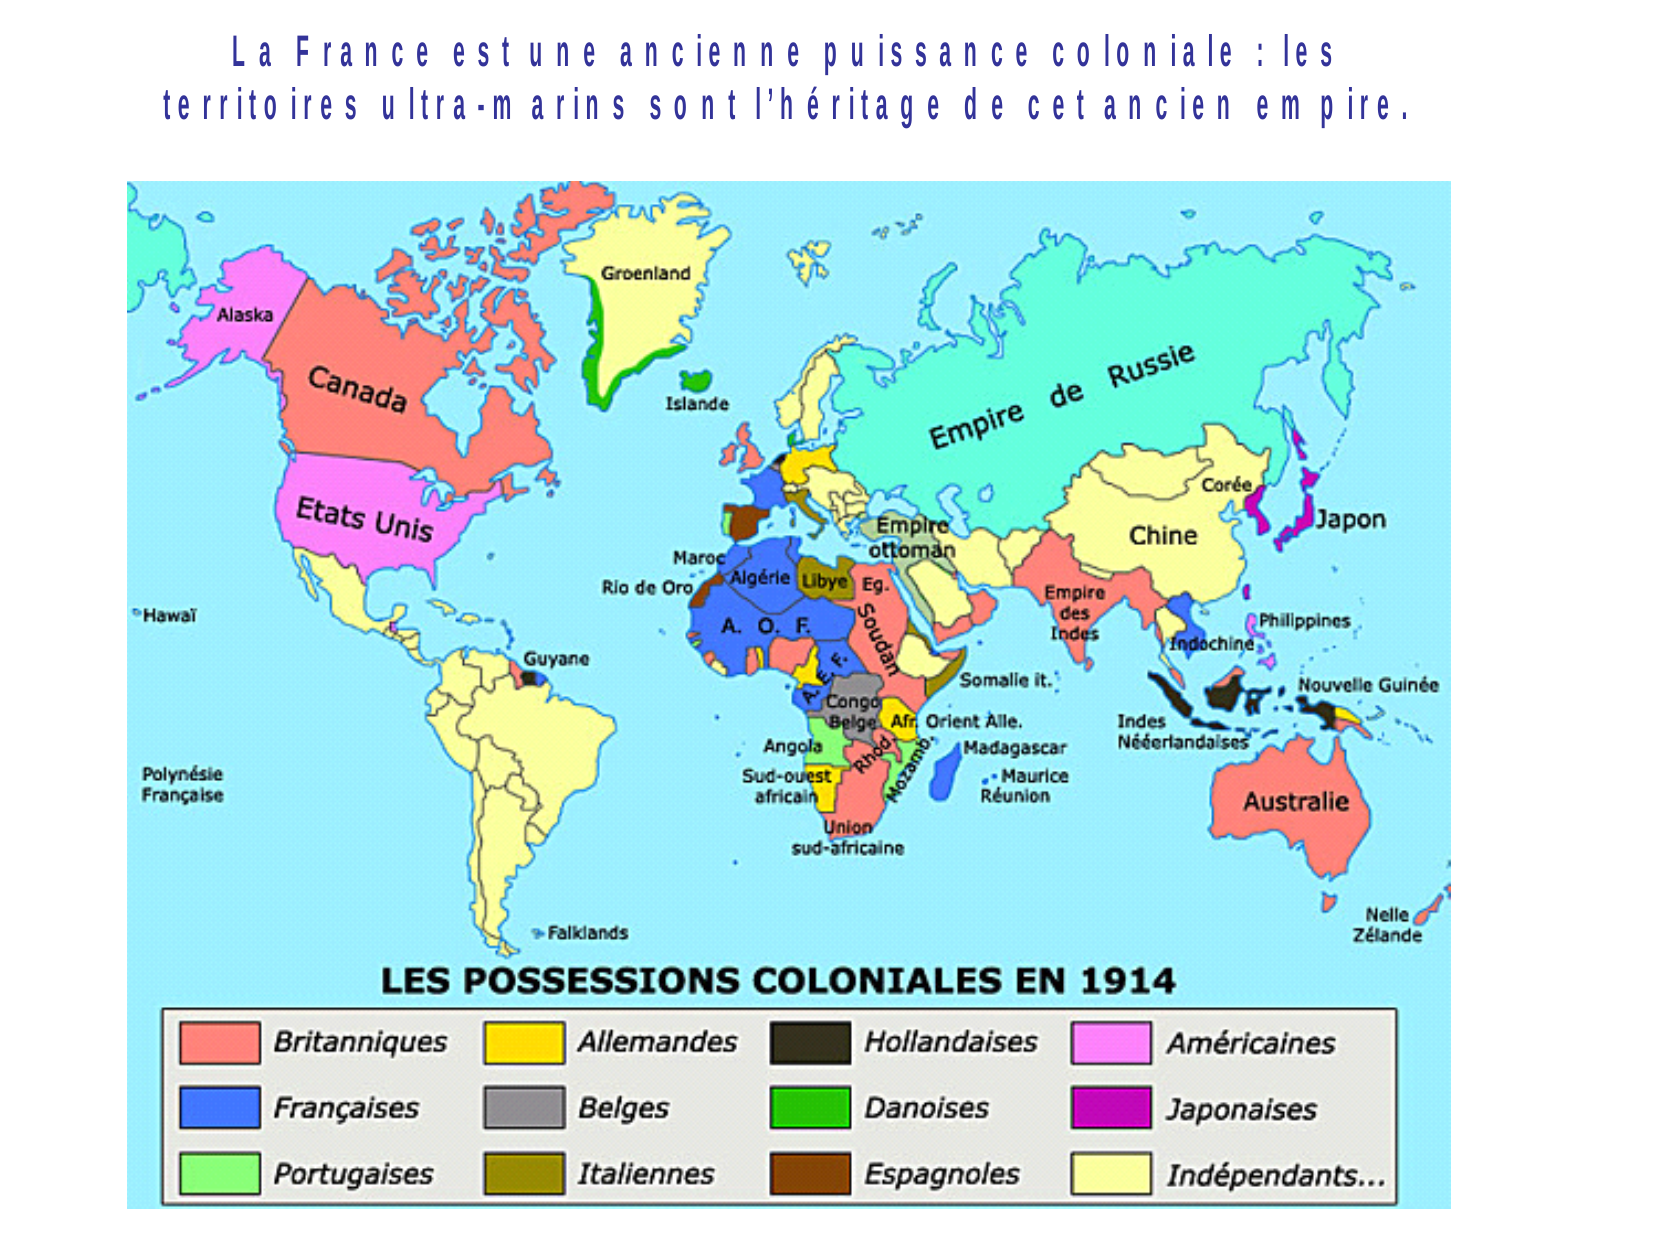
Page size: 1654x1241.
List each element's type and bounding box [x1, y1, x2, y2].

picture [127, 14, 1453, 1209]
